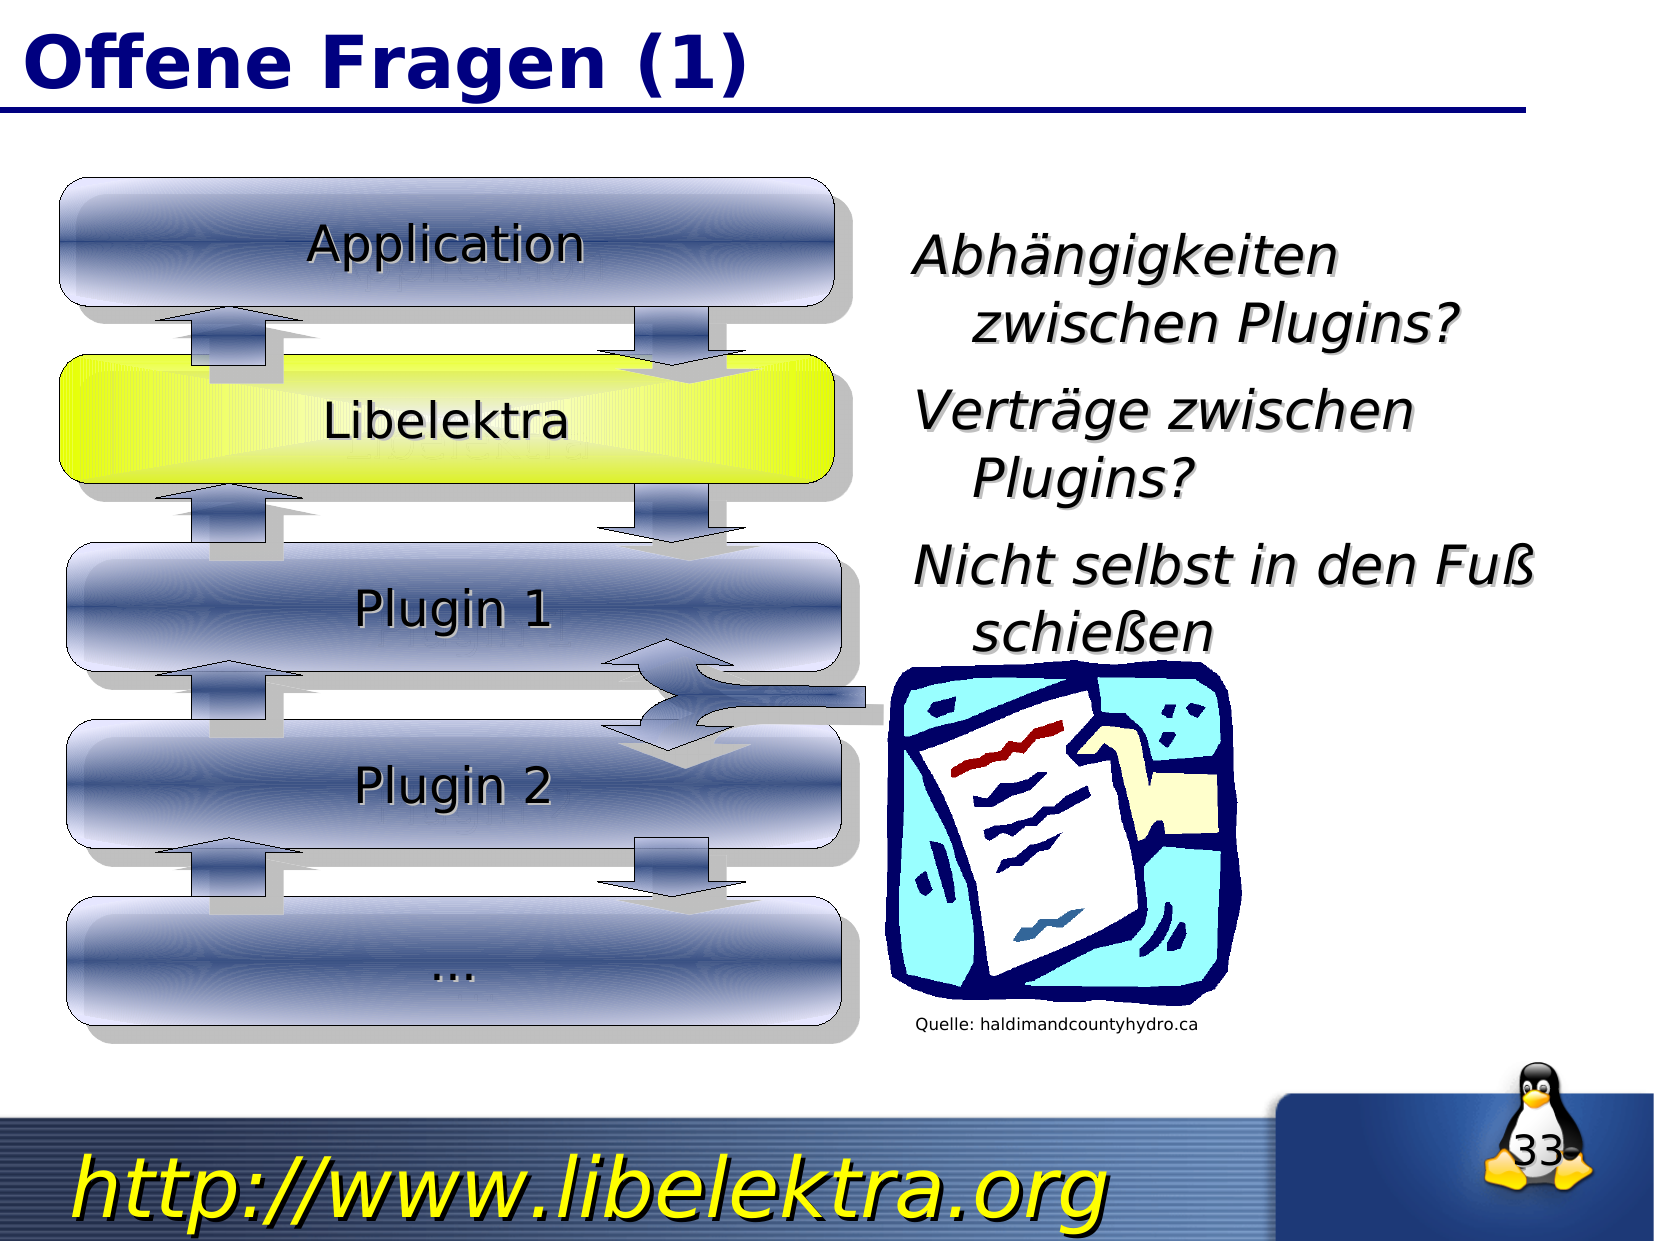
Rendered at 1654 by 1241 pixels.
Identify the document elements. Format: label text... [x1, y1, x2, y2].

picture [885, 659, 1242, 1016]
text_box [597, 306, 746, 366]
text_box [155, 660, 303, 720]
picture [0, 1061, 1654, 1241]
text_box [597, 483, 746, 543]
text_box Libelektra [59, 354, 835, 484]
text_box Plugin 2 [66, 719, 842, 849]
text_box ... [66, 896, 842, 1026]
text_box [601, 638, 866, 751]
text_box [155, 837, 303, 897]
text_box Application [59, 177, 835, 307]
text_box 50 [1312, 1122, 1565, 1178]
text_box [155, 483, 303, 543]
text_box Plugin 1 [66, 542, 842, 672]
text_box [597, 837, 746, 897]
list Abhängigkeiten zwischen Plugins? Verträge zwischen Plugins? Nicht selbst in den Fuß schießen [899, 212, 1595, 1009]
text_box Quelle: haldimandcountyhydro.ca [915, 1013, 1200, 1034]
text_box [155, 306, 303, 366]
text_box Offene Fragen (1) [22, 14, 1611, 111]
